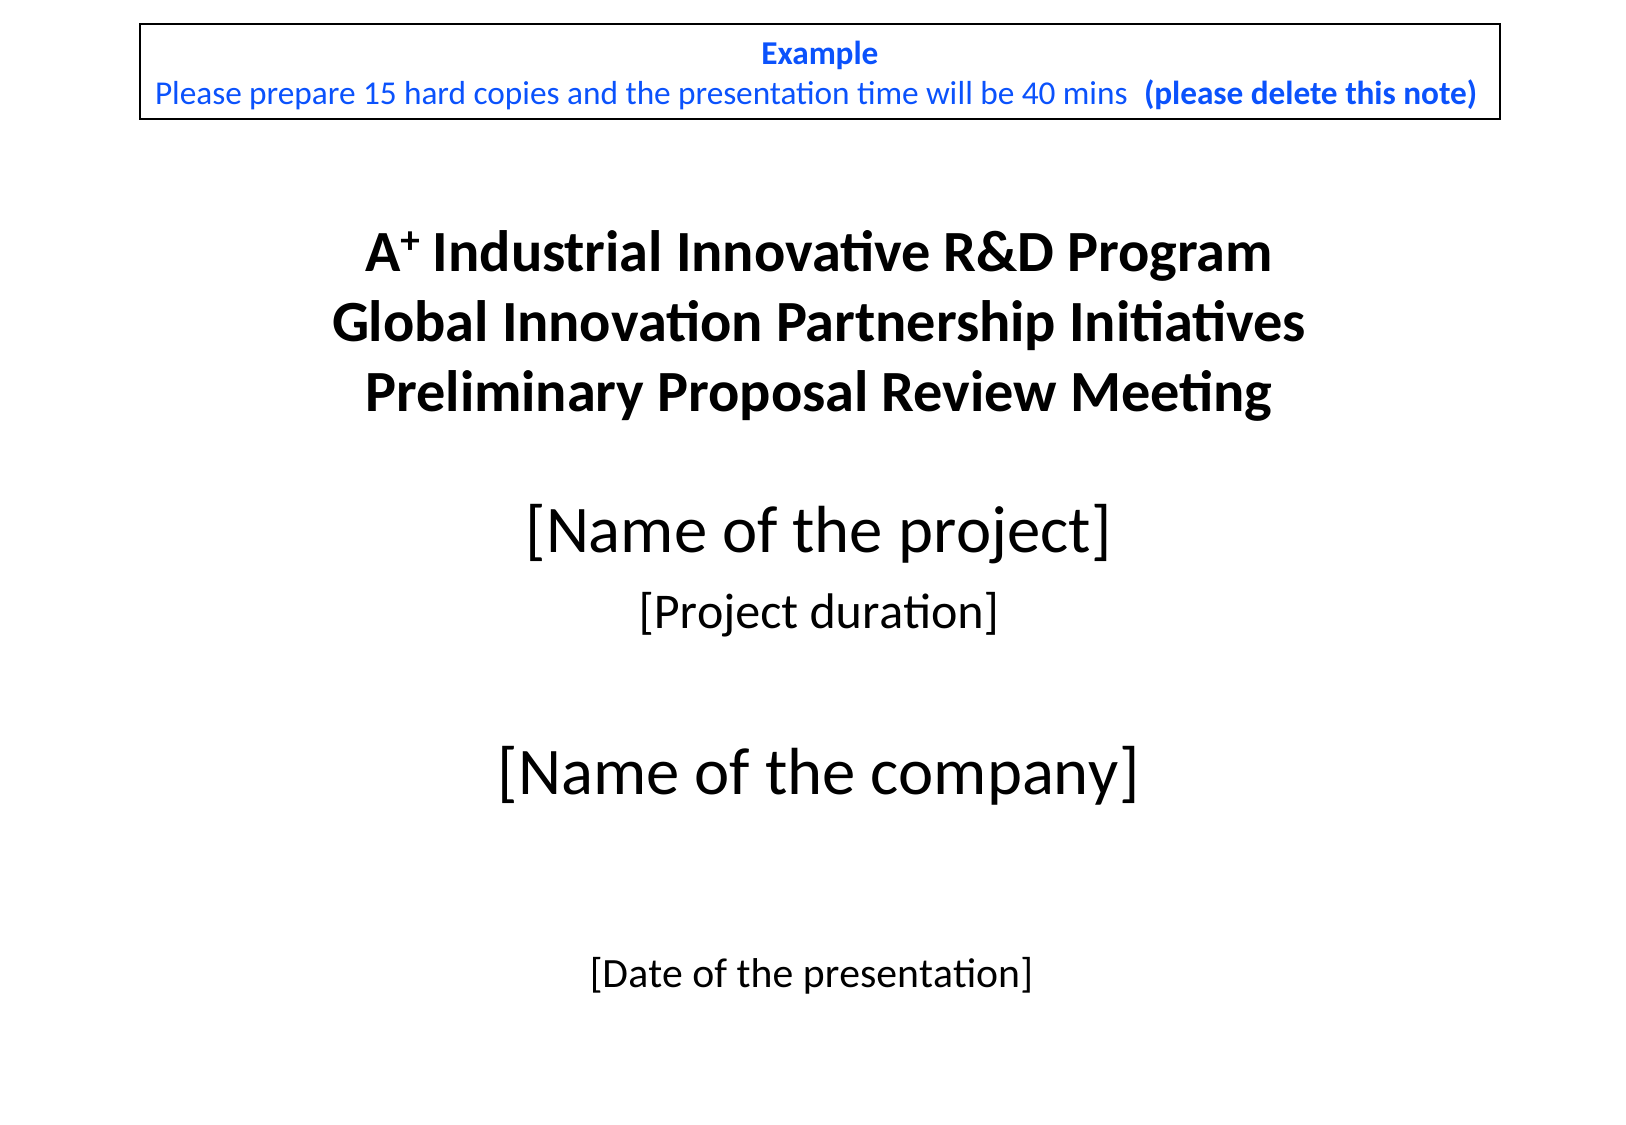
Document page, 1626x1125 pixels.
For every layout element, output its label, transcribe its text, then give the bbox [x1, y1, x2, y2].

text_box [Name of the project] [Project duration] [Name of the company] [Date of the presentation] [87, 478, 1551, 1061]
text_box Example Please prepare 15 hard copies and the presentation time will be 40 mins (please delete this note) [140, 24, 1500, 119]
text_box A+ Industrial Innovative R&D Program Global Innovation Partnership Initiatives Preliminary Proposal Review Meeting [129, 205, 1510, 393]
